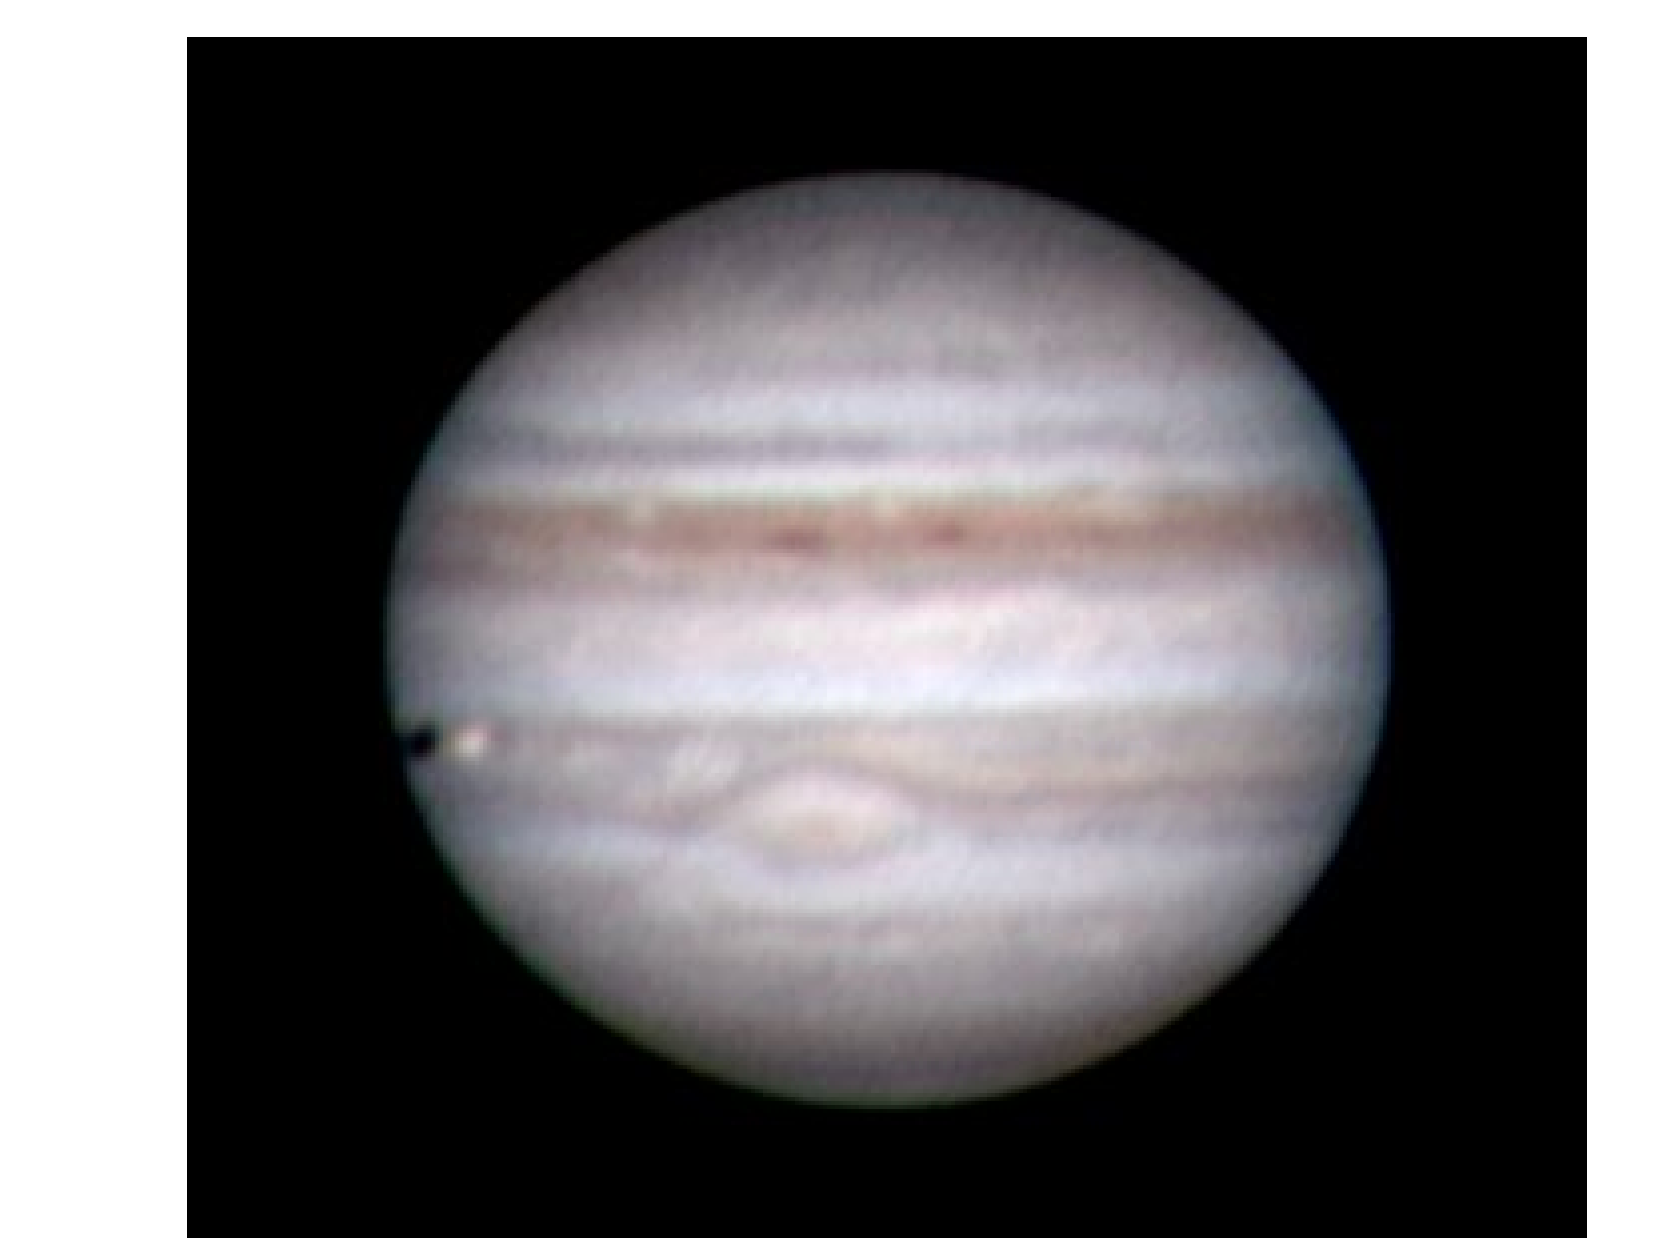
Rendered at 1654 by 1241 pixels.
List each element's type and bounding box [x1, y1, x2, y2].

picture [187, 37, 1587, 1238]
